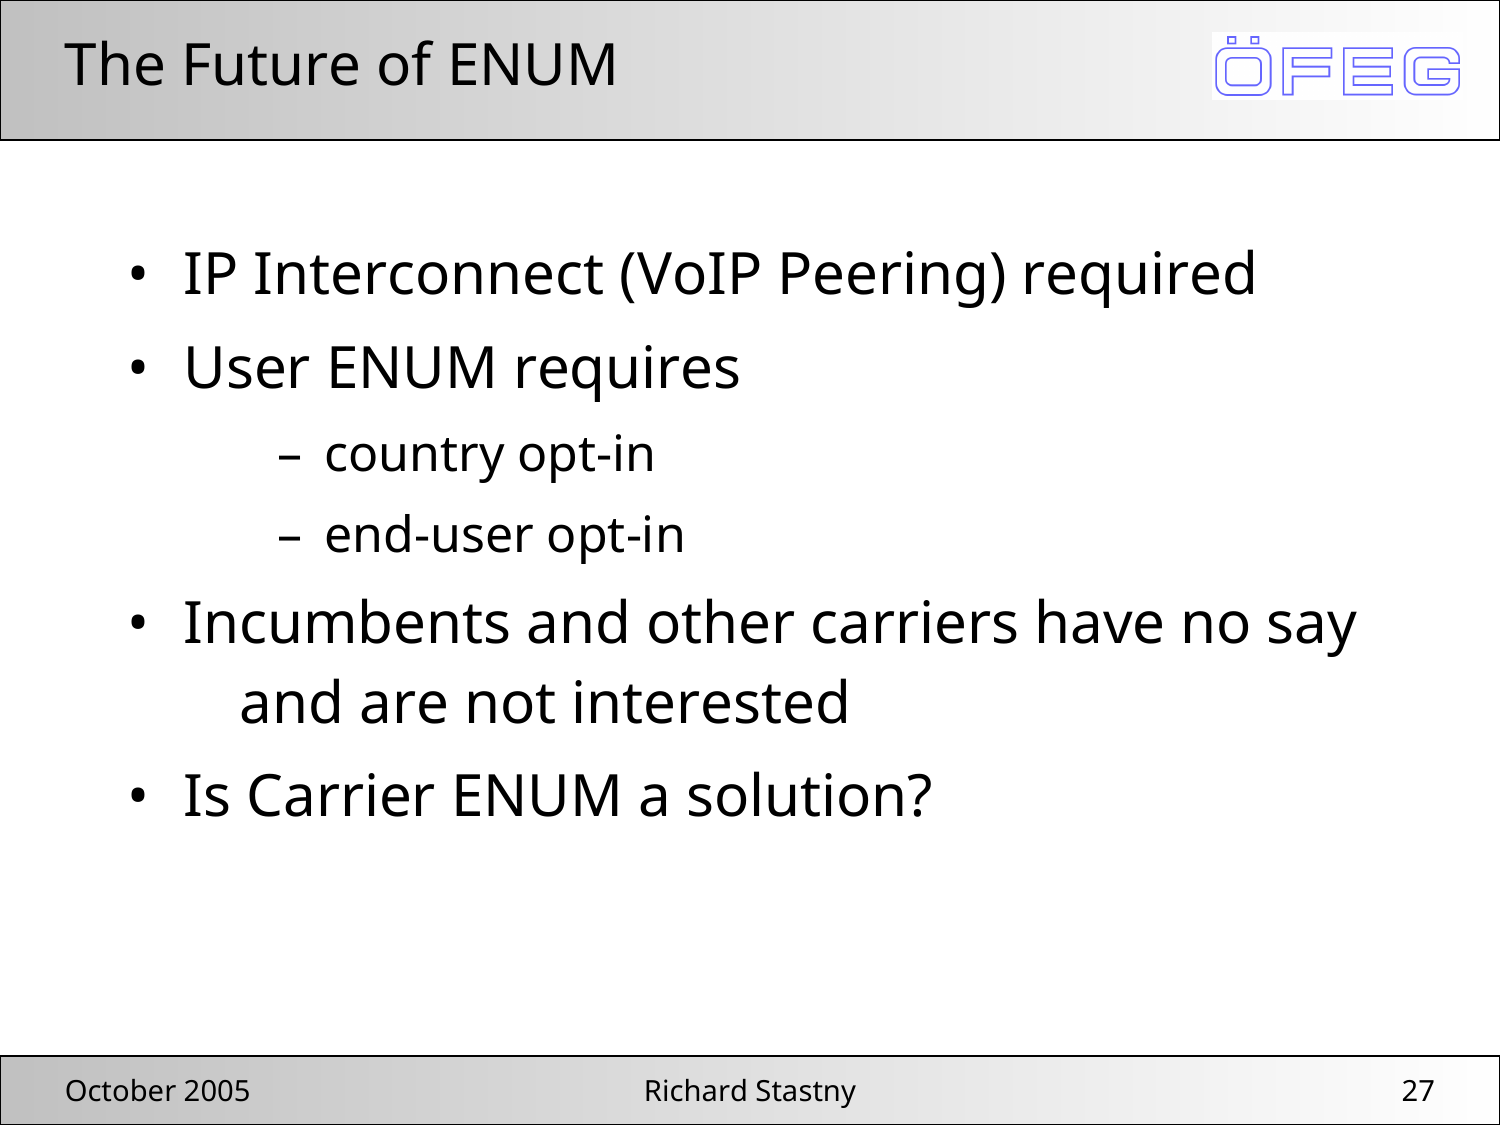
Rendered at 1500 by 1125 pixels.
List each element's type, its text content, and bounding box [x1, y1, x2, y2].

title The Future of ENUM [50, 19, 1176, 106]
list IP Interconnect (VoIP Peering) required User ENUM requires country opt-in end-user opt-in Incumbents and other carriers have no say and are not interested Is Carrier ENUM a solution? [112, 224, 1388, 901]
picture [1212, 32, 1463, 100]
